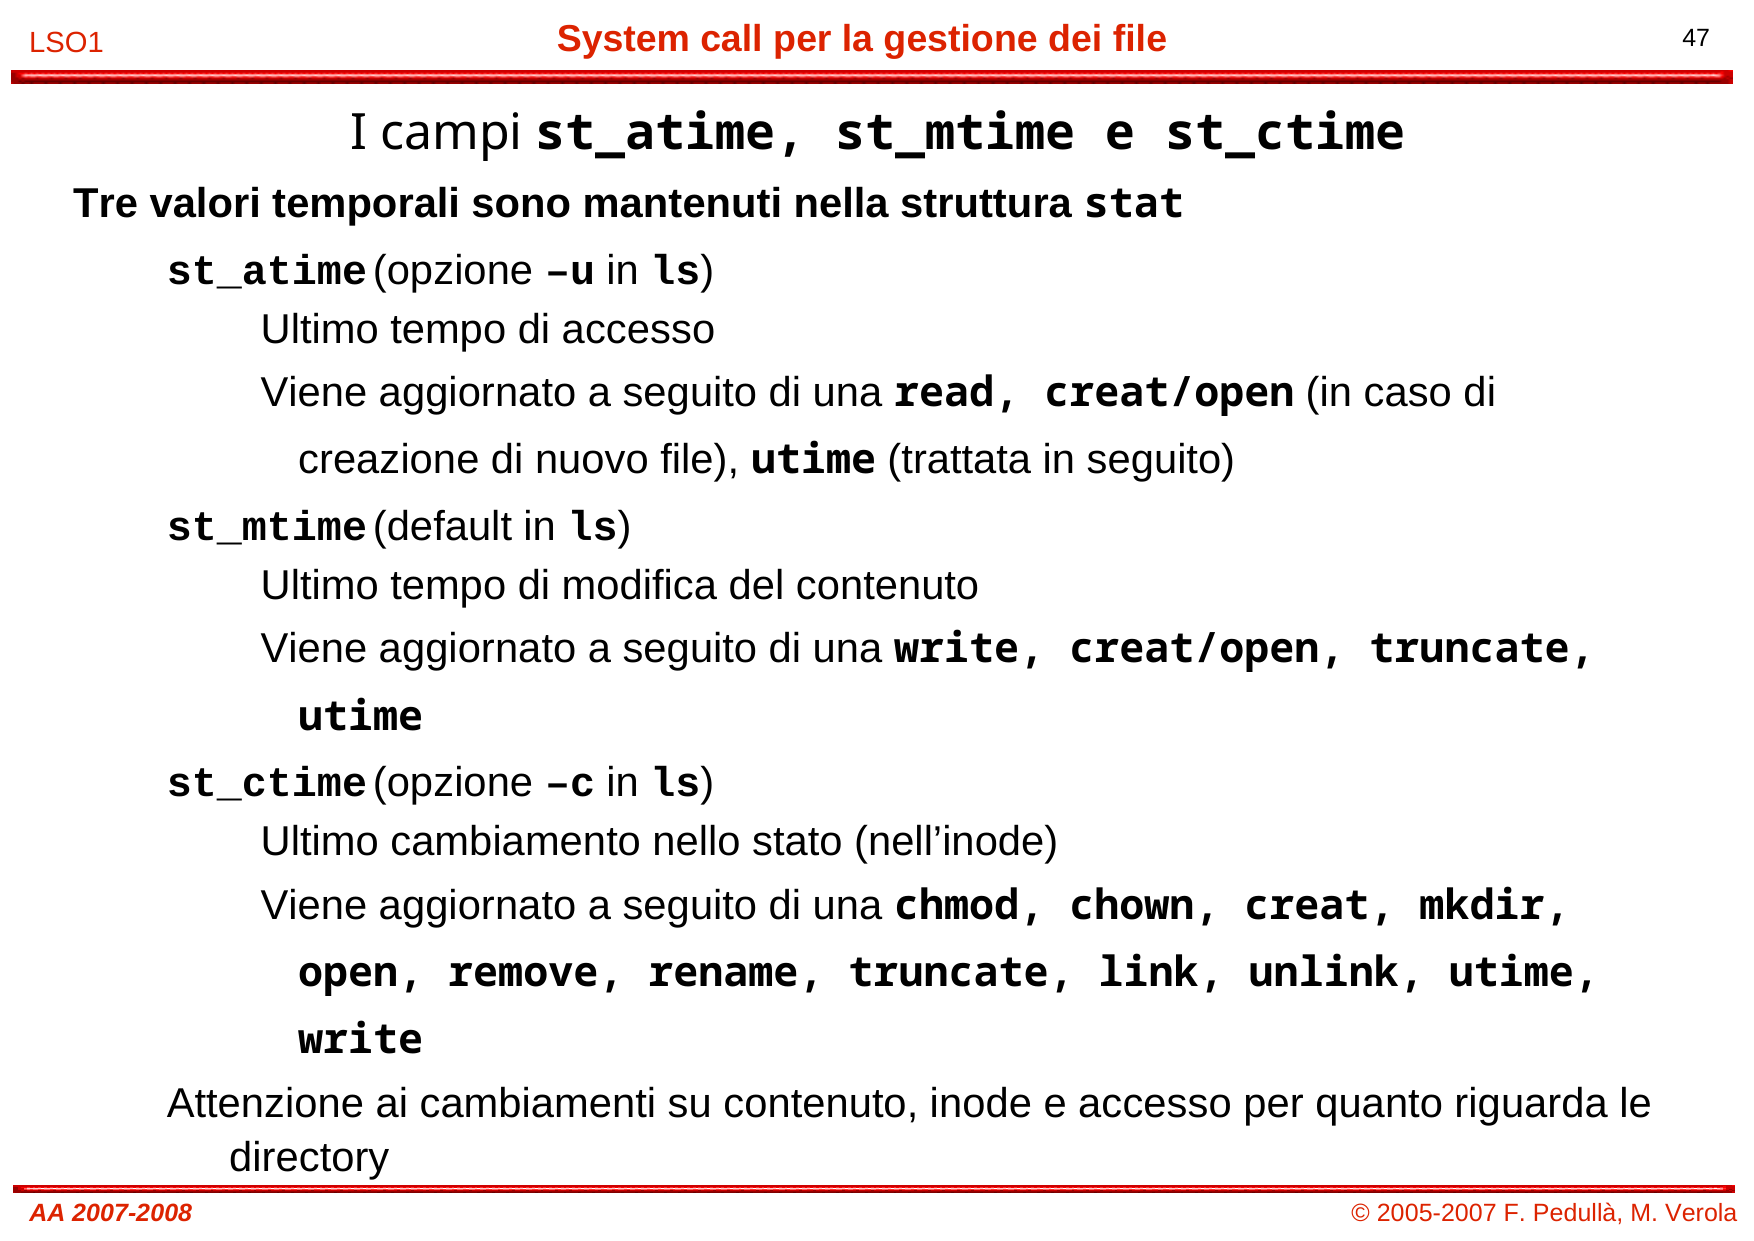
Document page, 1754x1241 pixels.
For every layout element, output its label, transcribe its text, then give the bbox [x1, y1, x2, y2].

title I campi st_atime, st_mtime e st_ctime [316, 84, 1440, 180]
picture [13, 1185, 1735, 1193]
list Tre valori temporali sono mantenuti nella struttura stat st_atime (opzione –u in ls) Ultimo tempo di accesso Viene aggiornato a seguito di una read, creat/open (in caso di creazione di nuovo file), utime (trattata in seguito) st_mtime (default in ls) Ultimo tempo di modifica del contenuto Viene aggiornato a seguito di una write, creat/open, truncate, utime st_ctime (opzione –c in ls) Ultimo cambiamento nello stato (nell’inode) Viene aggiornato a seguito di una chmod, chown, creat, mkdir, open, remove, rename, truncate, link, unlink, utime, write Attenzione ai cambiamenti su contenuto, inode e accesso per quanto riguarda le directory [58, 165, 1696, 1144]
picture [11, 70, 1733, 84]
